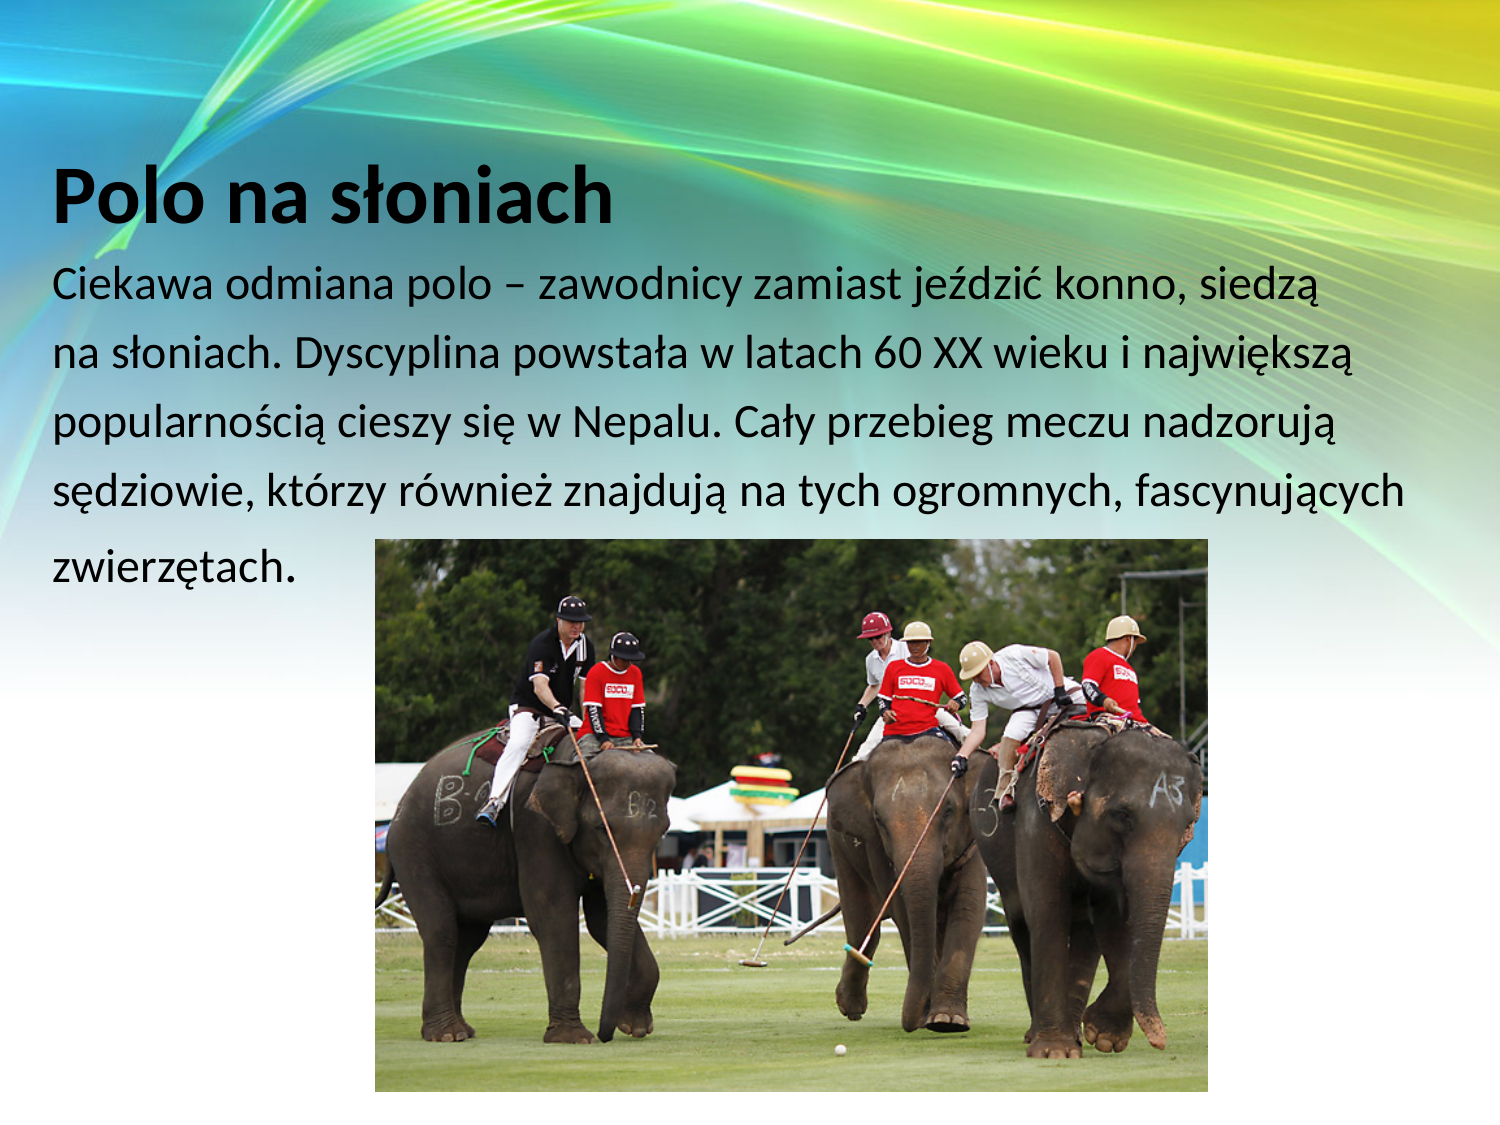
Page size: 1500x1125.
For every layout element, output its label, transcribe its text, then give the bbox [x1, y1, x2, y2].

text_box Polo na słoniach Ciekawa odmiana polo – zawodnicy zamiast jeździć konno, siedzą na słoniach. Dyscyplina powstała w latach 60 XX wieku i największą popularnością cieszy się w Nepalu. Cały przebieg meczu nadzorują sędziowie, którzy również znajdują na tych ogromnych, fascynujących zwierzętach. [37, 112, 1438, 602]
picture [0, 0, 1500, 1125]
